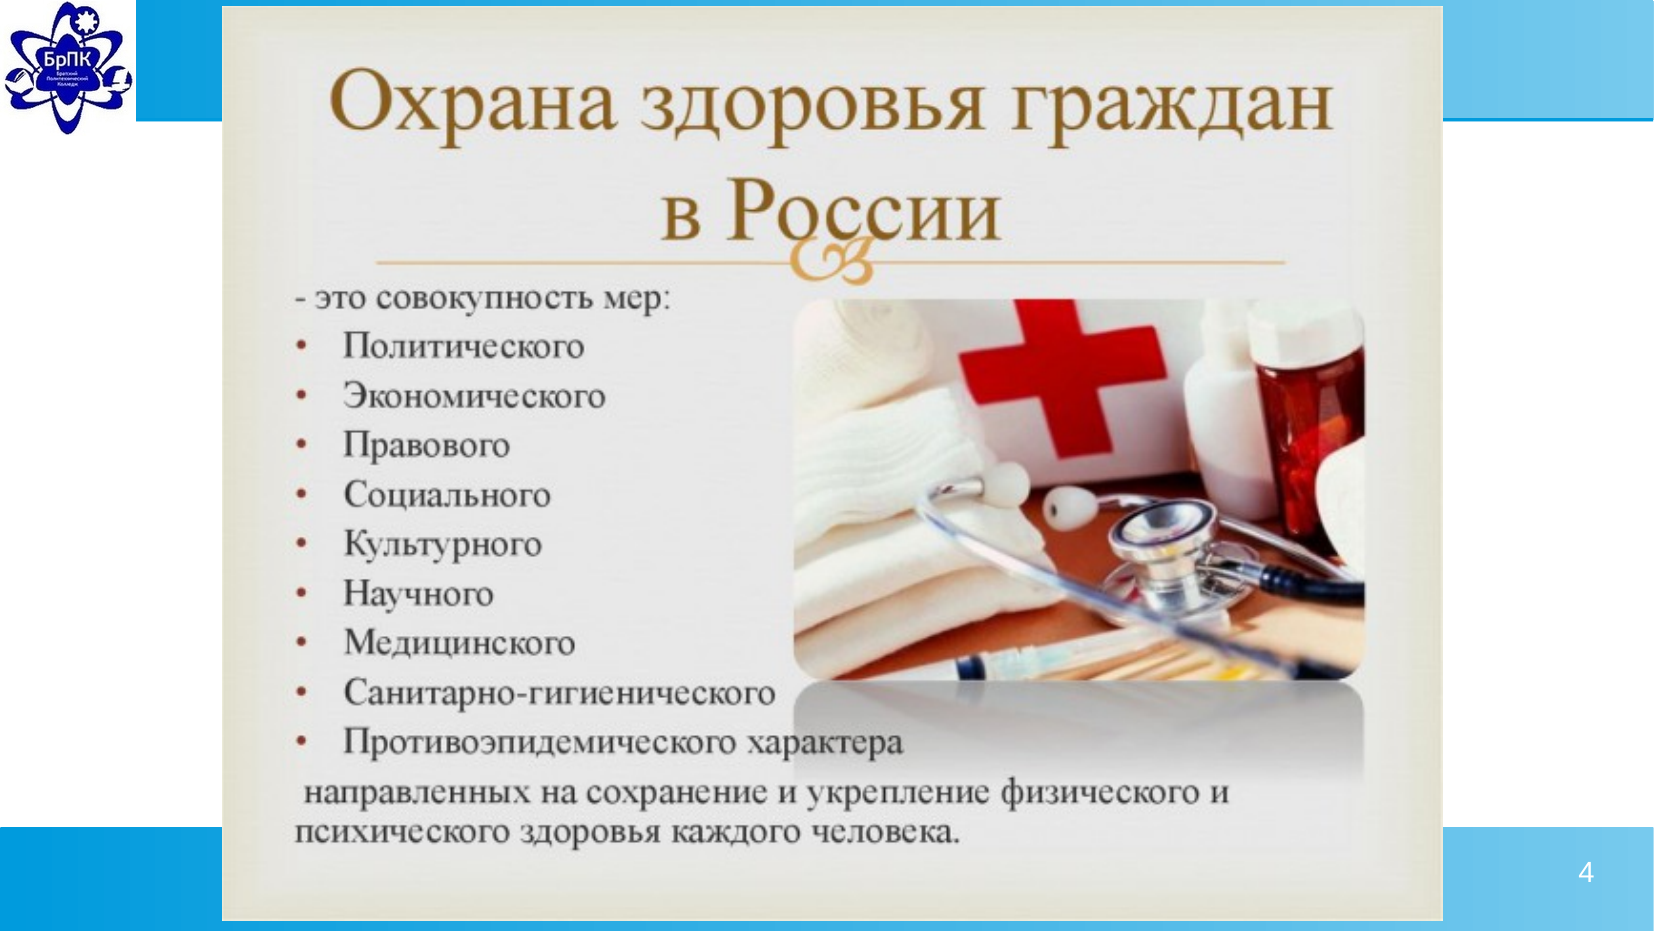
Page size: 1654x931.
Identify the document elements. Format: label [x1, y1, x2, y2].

picture [0, 0, 136, 136]
picture [222, 6, 1443, 921]
